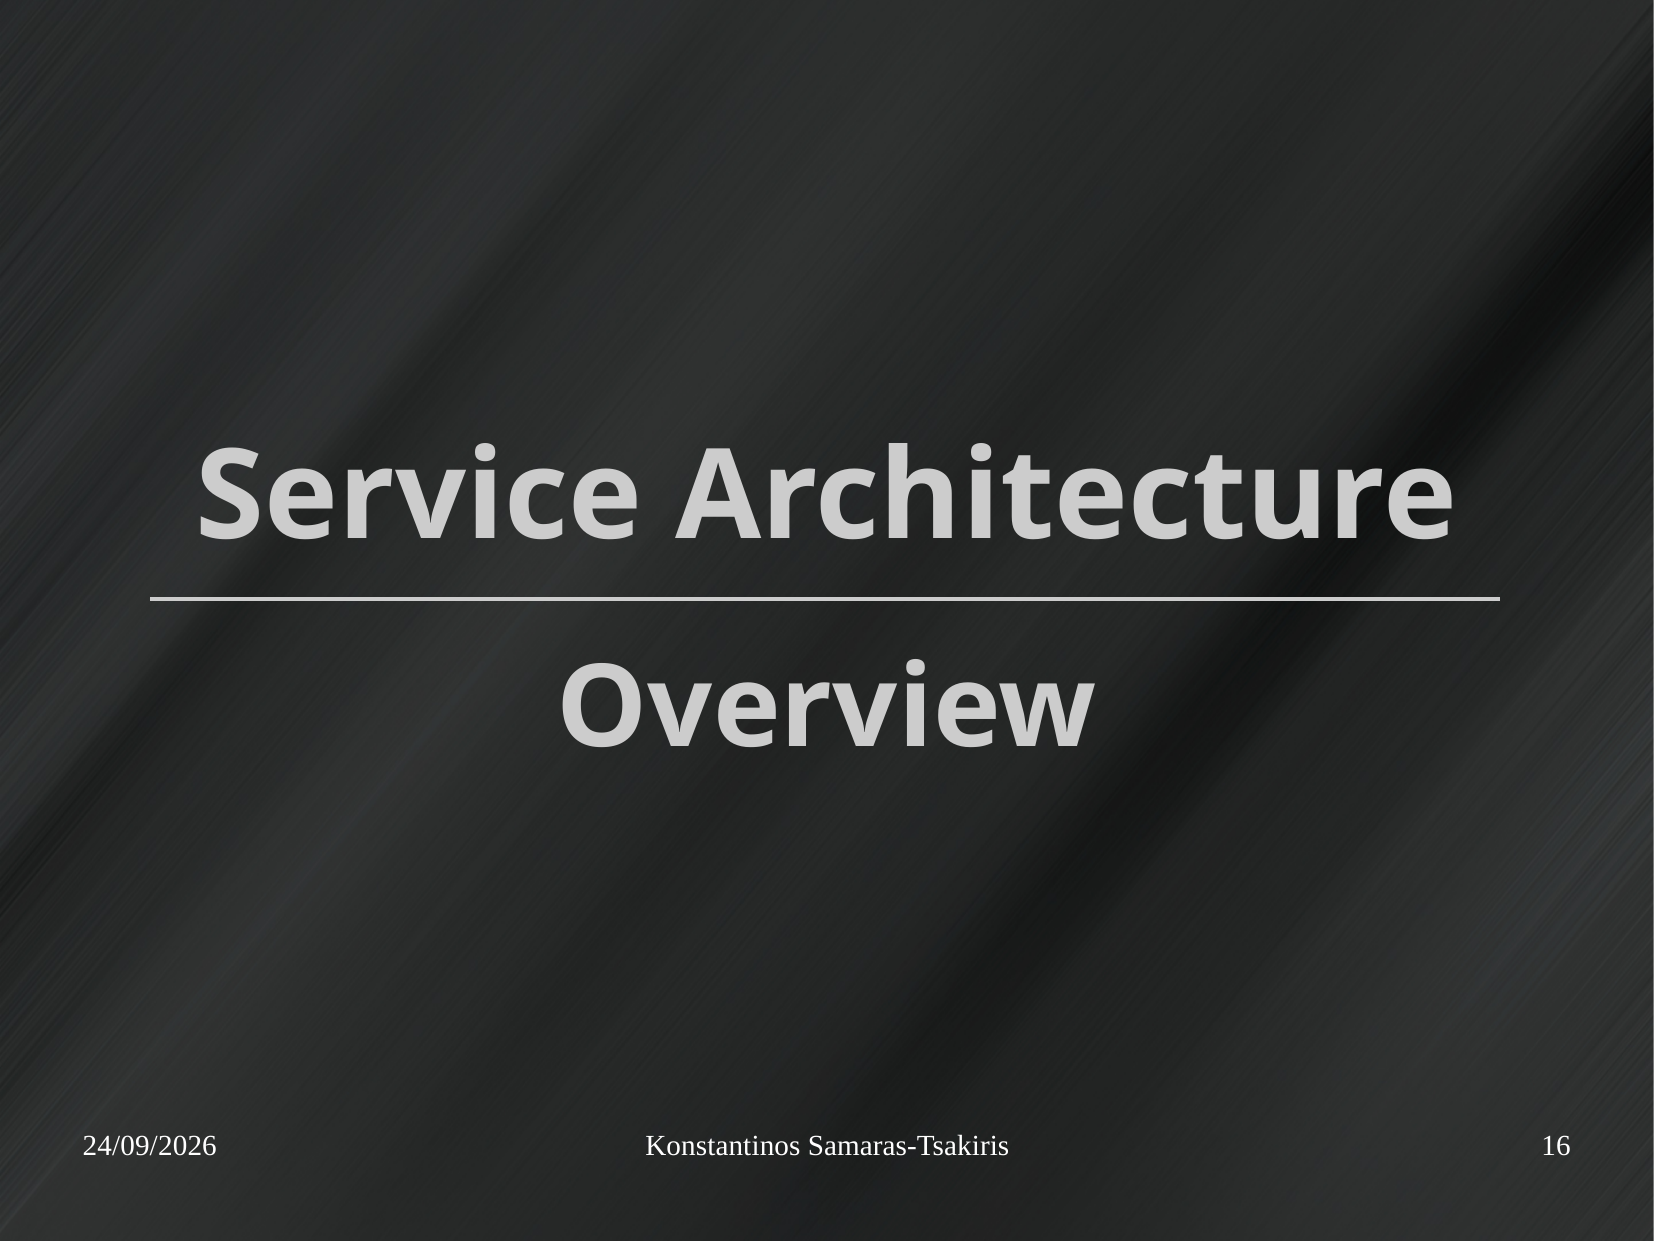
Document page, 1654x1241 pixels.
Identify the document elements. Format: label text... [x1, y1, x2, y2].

title Overview [82, 598, 1571, 806]
title Service Architecture [82, 386, 1571, 594]
picture [0, 0, 1654, 1241]
